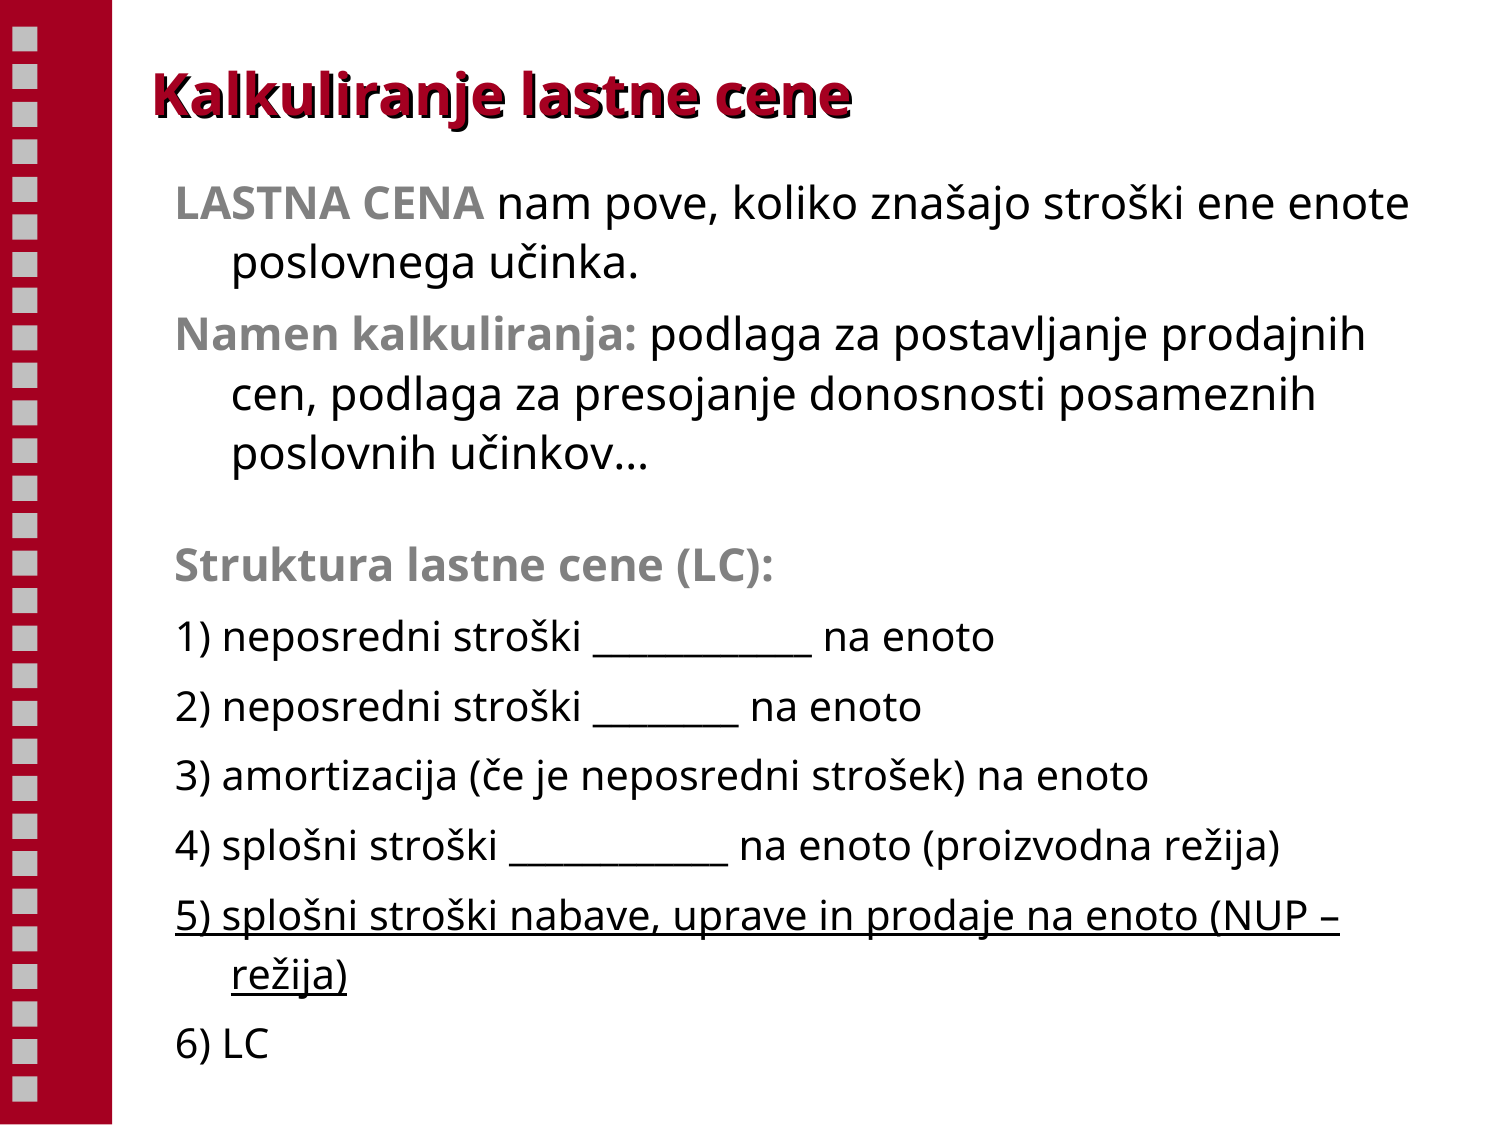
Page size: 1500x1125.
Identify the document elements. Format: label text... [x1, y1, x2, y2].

list LASTNA CENA nam pove, koliko znašajo stroški ene enote poslovnega učinka. Namen kalkuliranja: podlaga za postavljanje prodajnih cen, podlaga za presojanje donosnosti posameznih poslovnih učinkov… Struktura lastne cene (LC): 1) neposredni stroški ____________ na enoto 2) neposredni stroški ________ na enoto 3) amortizacija (če je neposredni strošek) na enoto 4) splošni stroški ____________ na enoto (proizvodna režija) 5) splošni stroški nabave, uprave in prodaje na enoto (NUP – režija) 6) LC [160, 160, 1471, 1059]
title Kalkuliranje lastne cene [135, 49, 1220, 135]
